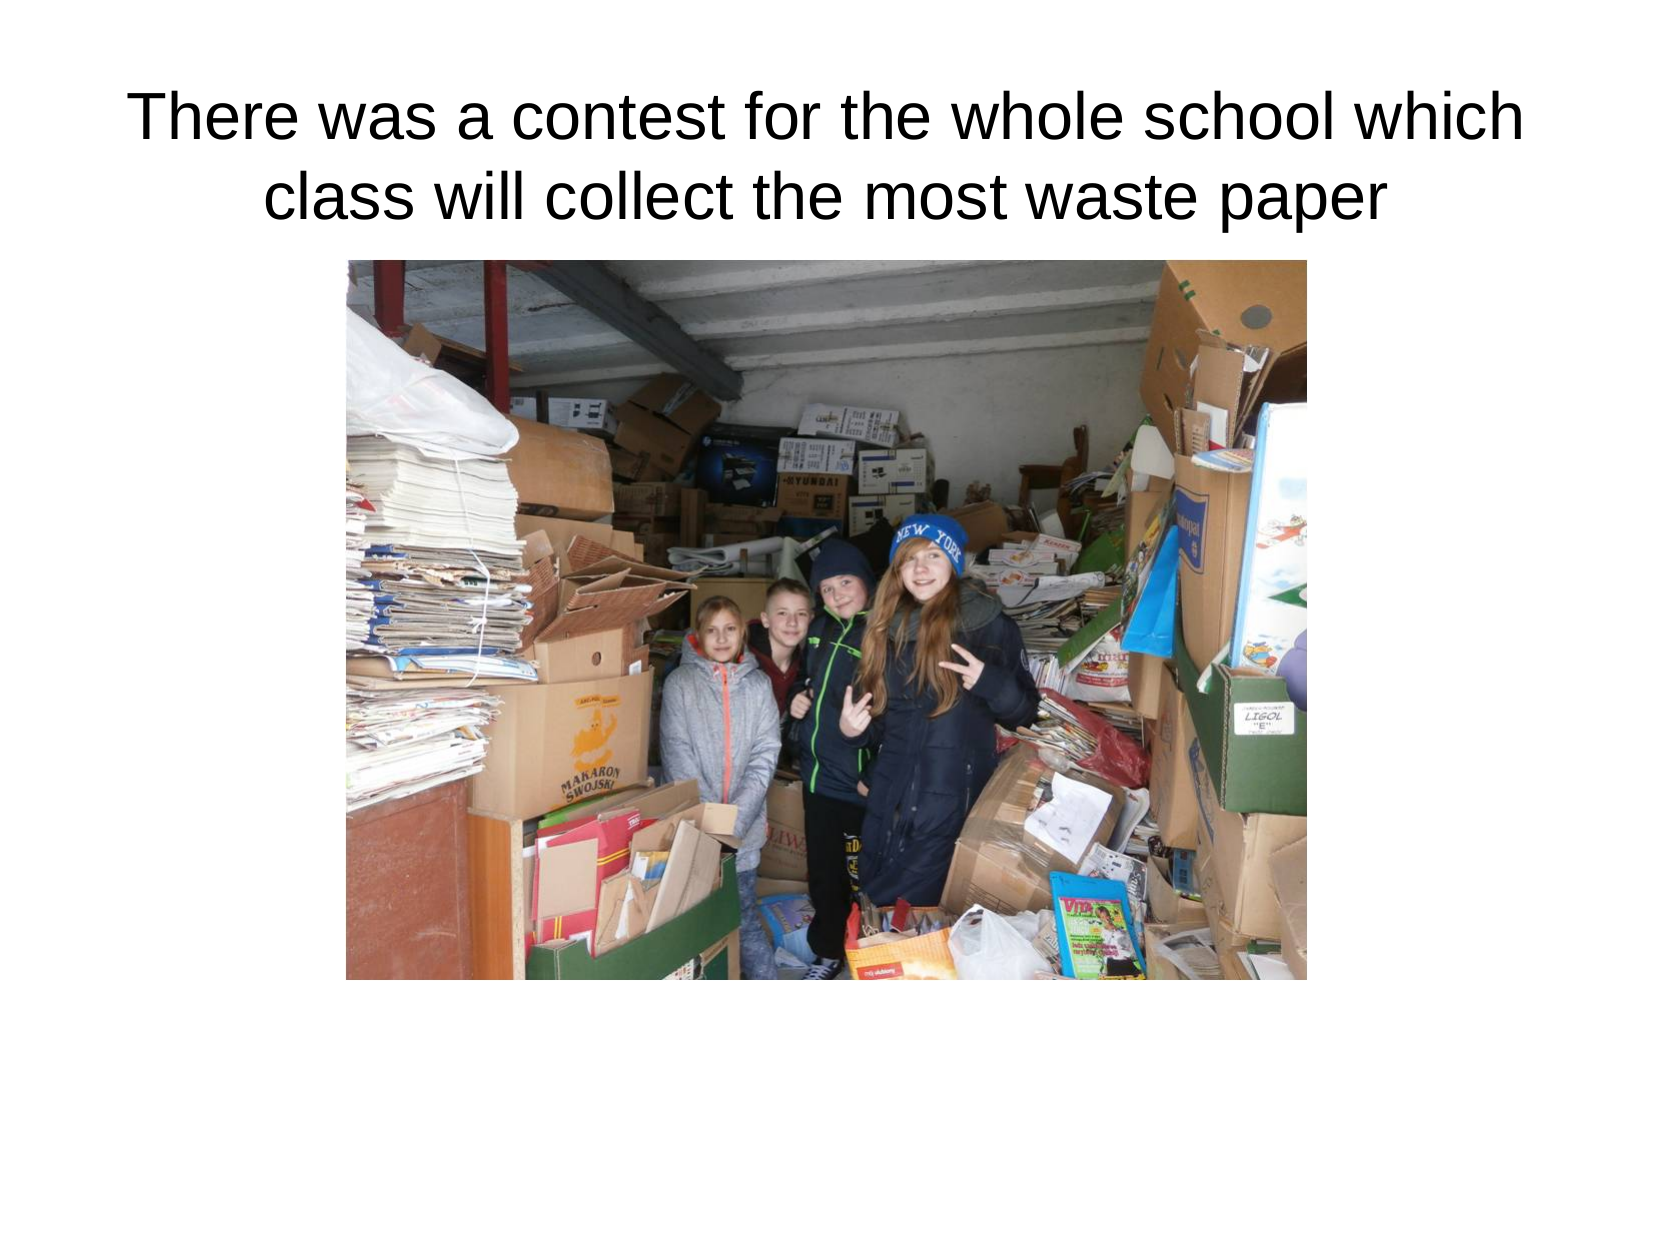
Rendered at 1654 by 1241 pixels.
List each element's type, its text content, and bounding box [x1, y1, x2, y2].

title There was a contest for the whole school which class will collect the most waste paper [82, 49, 1571, 257]
picture [345, 259, 1308, 981]
